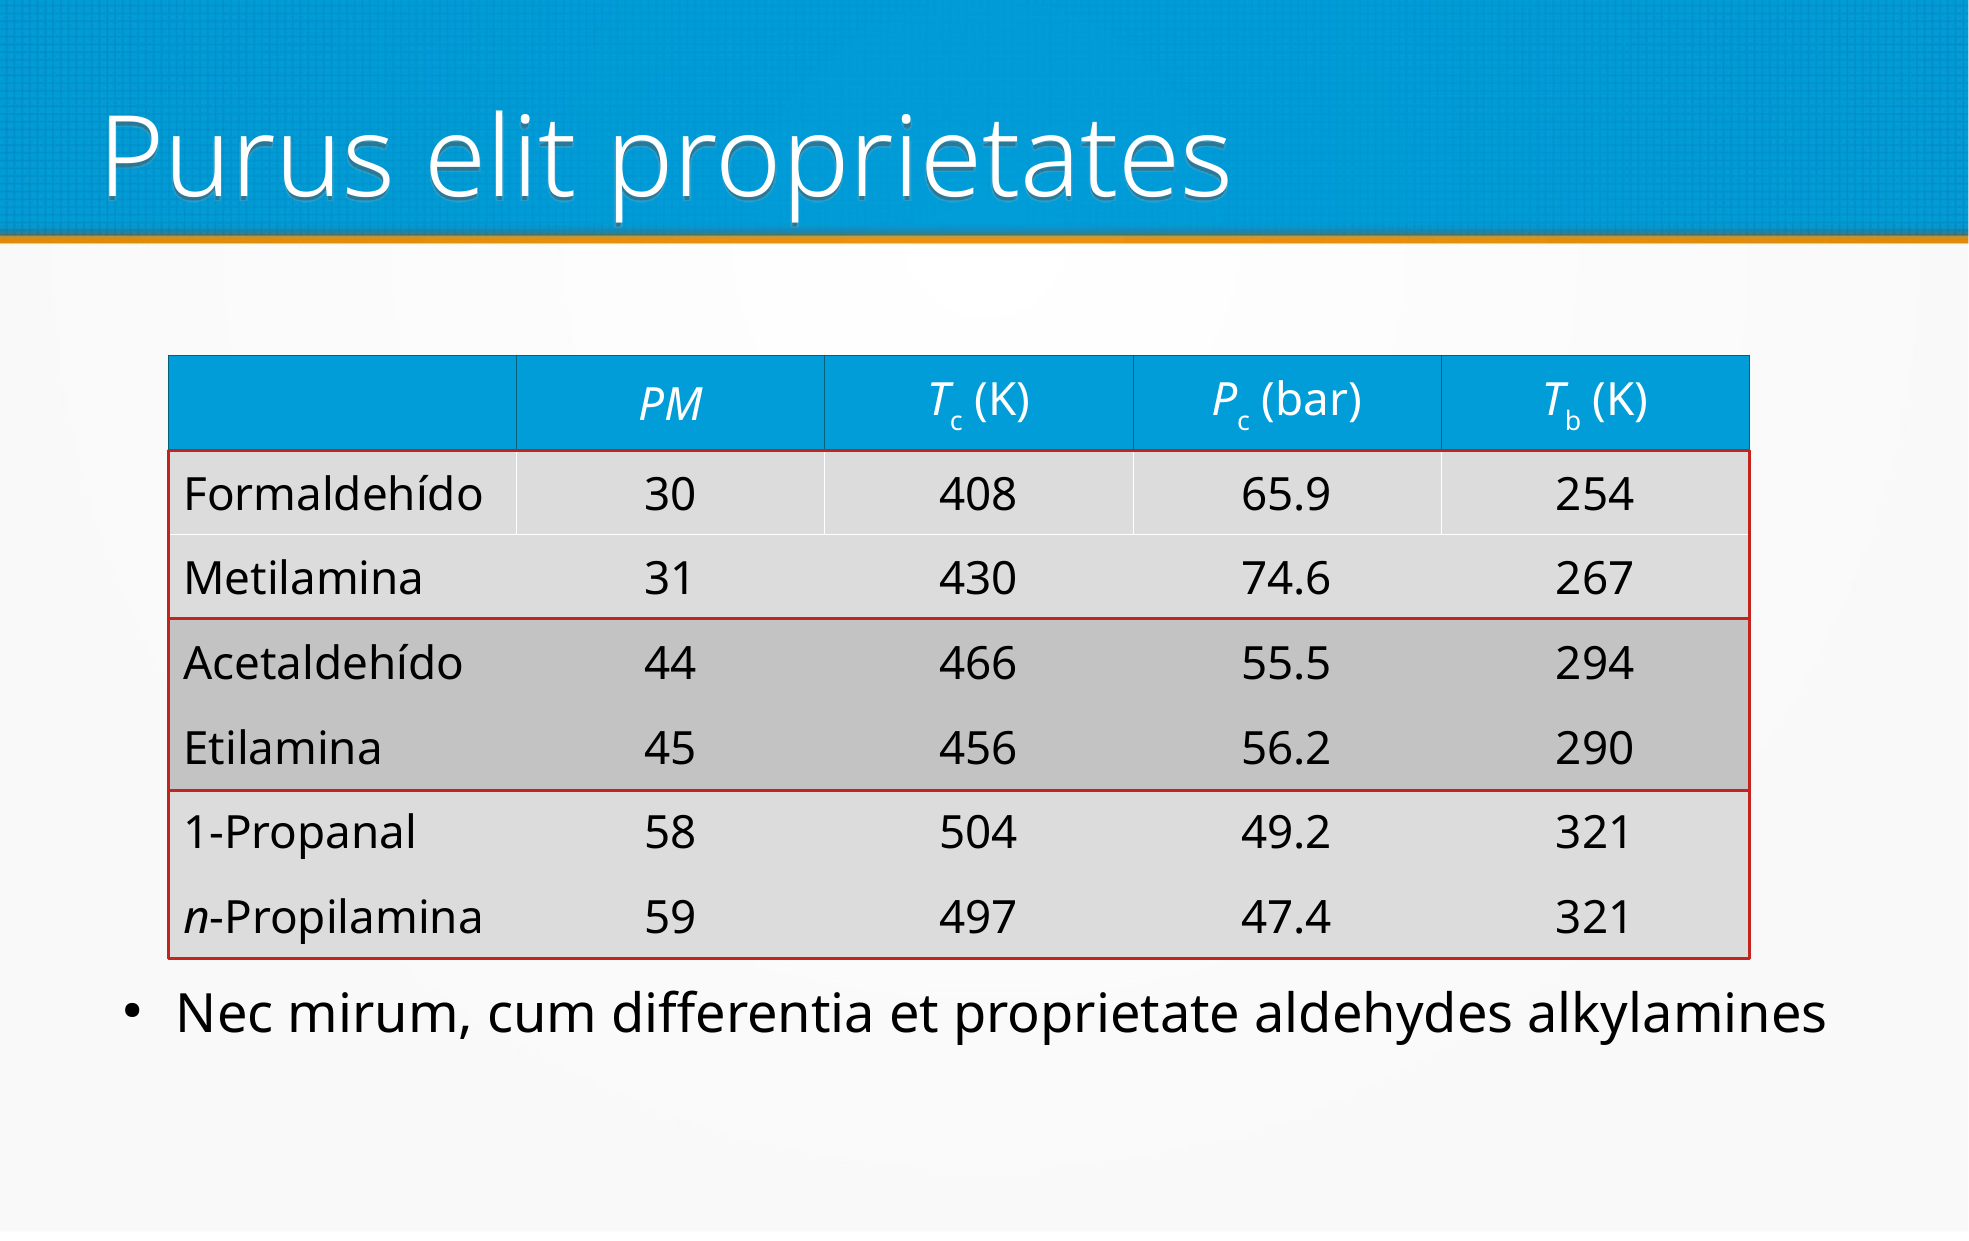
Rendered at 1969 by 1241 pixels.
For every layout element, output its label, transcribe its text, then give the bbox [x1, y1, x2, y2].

table_cell Formaldehído [170, 452, 516, 534]
table_header PM [517, 356, 824, 449]
table_header [169, 356, 516, 449]
table_cell 294 [1441, 620, 1748, 704]
table_cell 74.6 [1133, 535, 1441, 617]
table_cell 408 [825, 452, 1133, 534]
table_header Pc (bar) [1134, 356, 1441, 449]
table_cell 65.9 [1134, 452, 1441, 534]
table_cell 430 [824, 535, 1133, 617]
table_cell 56.2 [1133, 704, 1441, 789]
table_header Tb (K) [1442, 356, 1749, 449]
table_cell 290 [1441, 704, 1748, 789]
table_cell 254 [1442, 452, 1748, 534]
table_cell 31 [516, 535, 824, 617]
table_cell Acetaldehído [170, 620, 516, 704]
table_cell 267 [1441, 535, 1748, 617]
table_cell 30 [517, 452, 824, 534]
table_cell 504 [824, 792, 1133, 874]
table_cell 321 [1441, 792, 1748, 874]
table_cell n-Propilamina [170, 874, 516, 957]
list Nec mirum, cum differentia et proprietate aldehydes alkylamines [105, 975, 1838, 1126]
table_cell 58 [516, 792, 824, 874]
picture [0, 231, 1969, 1241]
title Purus elit proprietates [98, 49, 1870, 257]
table_cell Metilamina [170, 535, 516, 617]
table_cell 1-Propanal [170, 792, 516, 874]
table_cell 466 [824, 620, 1133, 704]
table_cell 456 [824, 704, 1133, 789]
table_cell 59 [516, 874, 824, 957]
table_cell Etilamina [170, 704, 516, 789]
table_cell 321 [1441, 874, 1748, 957]
table_cell 45 [516, 704, 824, 789]
table_header Tc (K) [825, 356, 1133, 449]
table_cell 47.4 [1133, 874, 1441, 957]
table_cell 497 [824, 874, 1133, 957]
table_cell 55.5 [1133, 620, 1441, 704]
table_cell 49.2 [1133, 792, 1441, 874]
table_cell 44 [516, 620, 824, 704]
